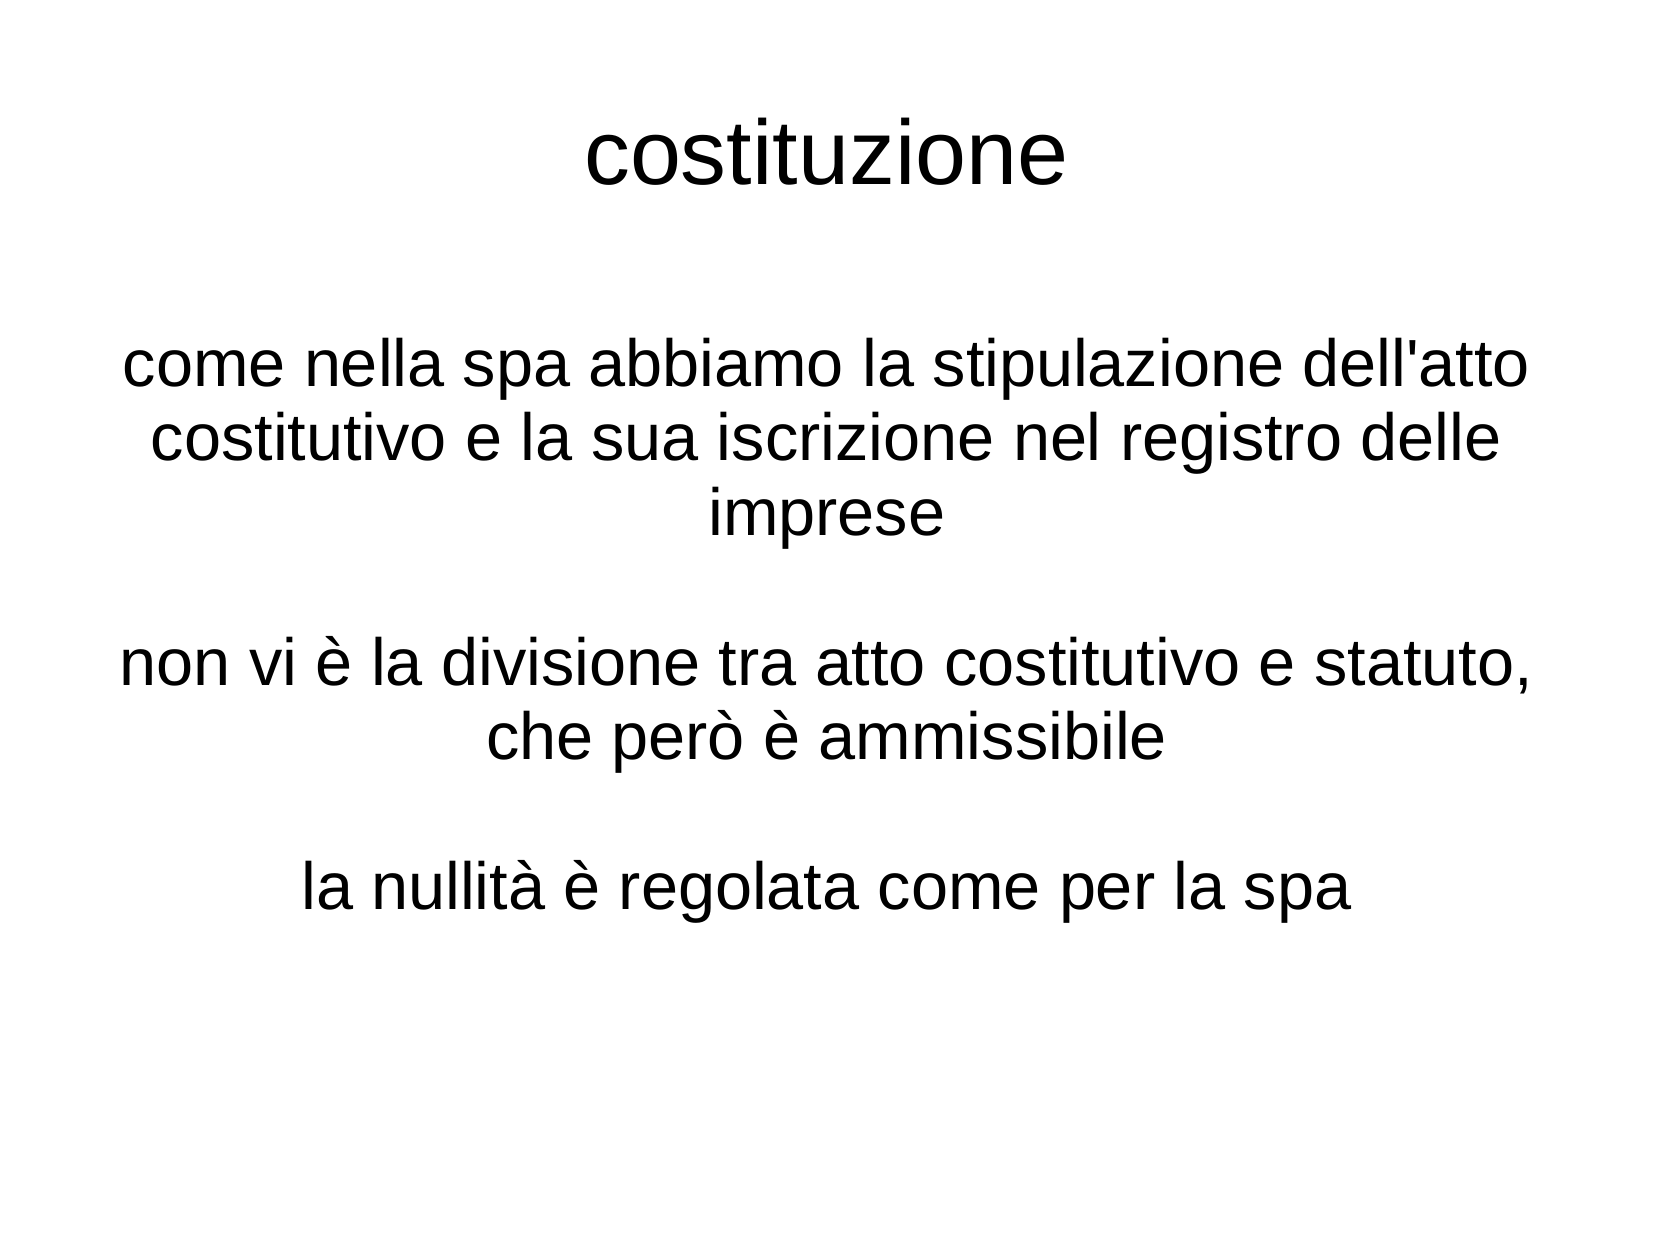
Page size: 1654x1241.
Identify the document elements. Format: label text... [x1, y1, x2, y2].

title costituzione [82, 56, 1571, 250]
subtitle come nella spa abbiamo la stipulazione dell'atto costitutivo e la sua iscrizione nel registro delle imprese non vi è la divisione tra atto costitutivo e statuto, che però è ammissibile la nullità è regolata come per la spa [82, 297, 1571, 1102]
